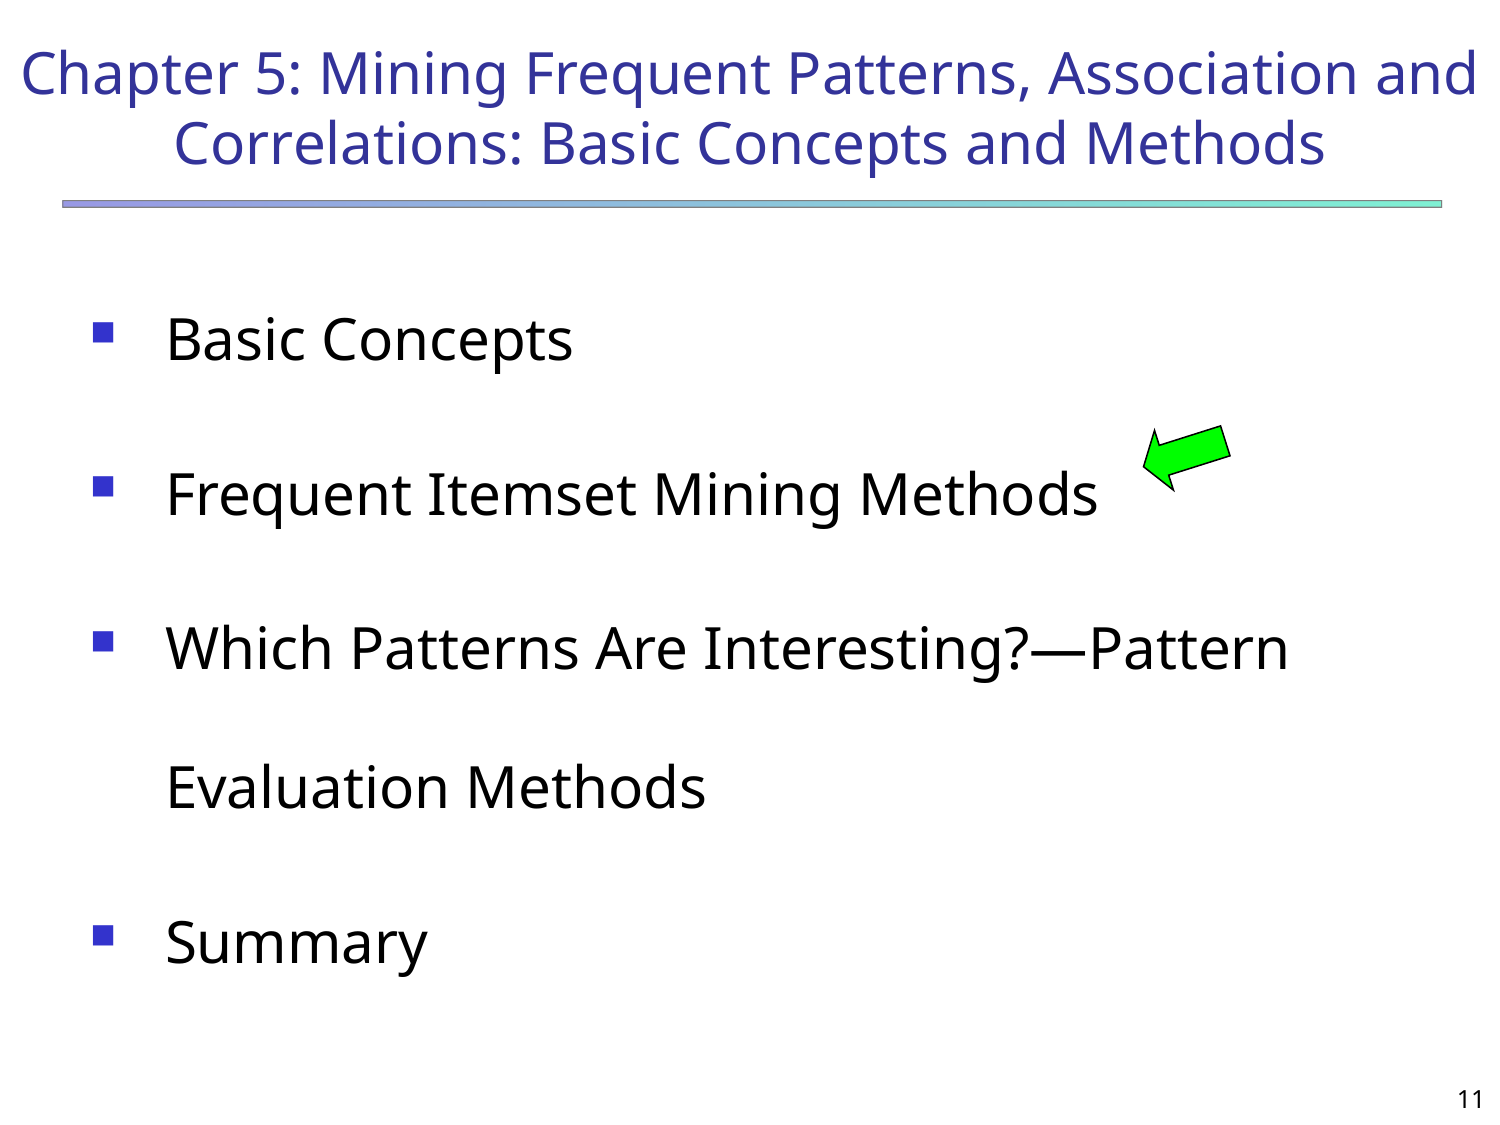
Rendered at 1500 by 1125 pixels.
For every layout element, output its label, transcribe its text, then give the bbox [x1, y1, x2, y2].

title Chapter 5: Mining Frequent Patterns, Association and Correlations: Basic Concepts and Methods [0, 28, 1500, 184]
list Basic Concepts Frequent Itemset Mining Methods Which Patterns Are Interesting?—Pattern Evaluation Methods Summary [74, 224, 1463, 1063]
text_box [1143, 425, 1231, 491]
text_box <number> [1187, 1062, 1500, 1125]
